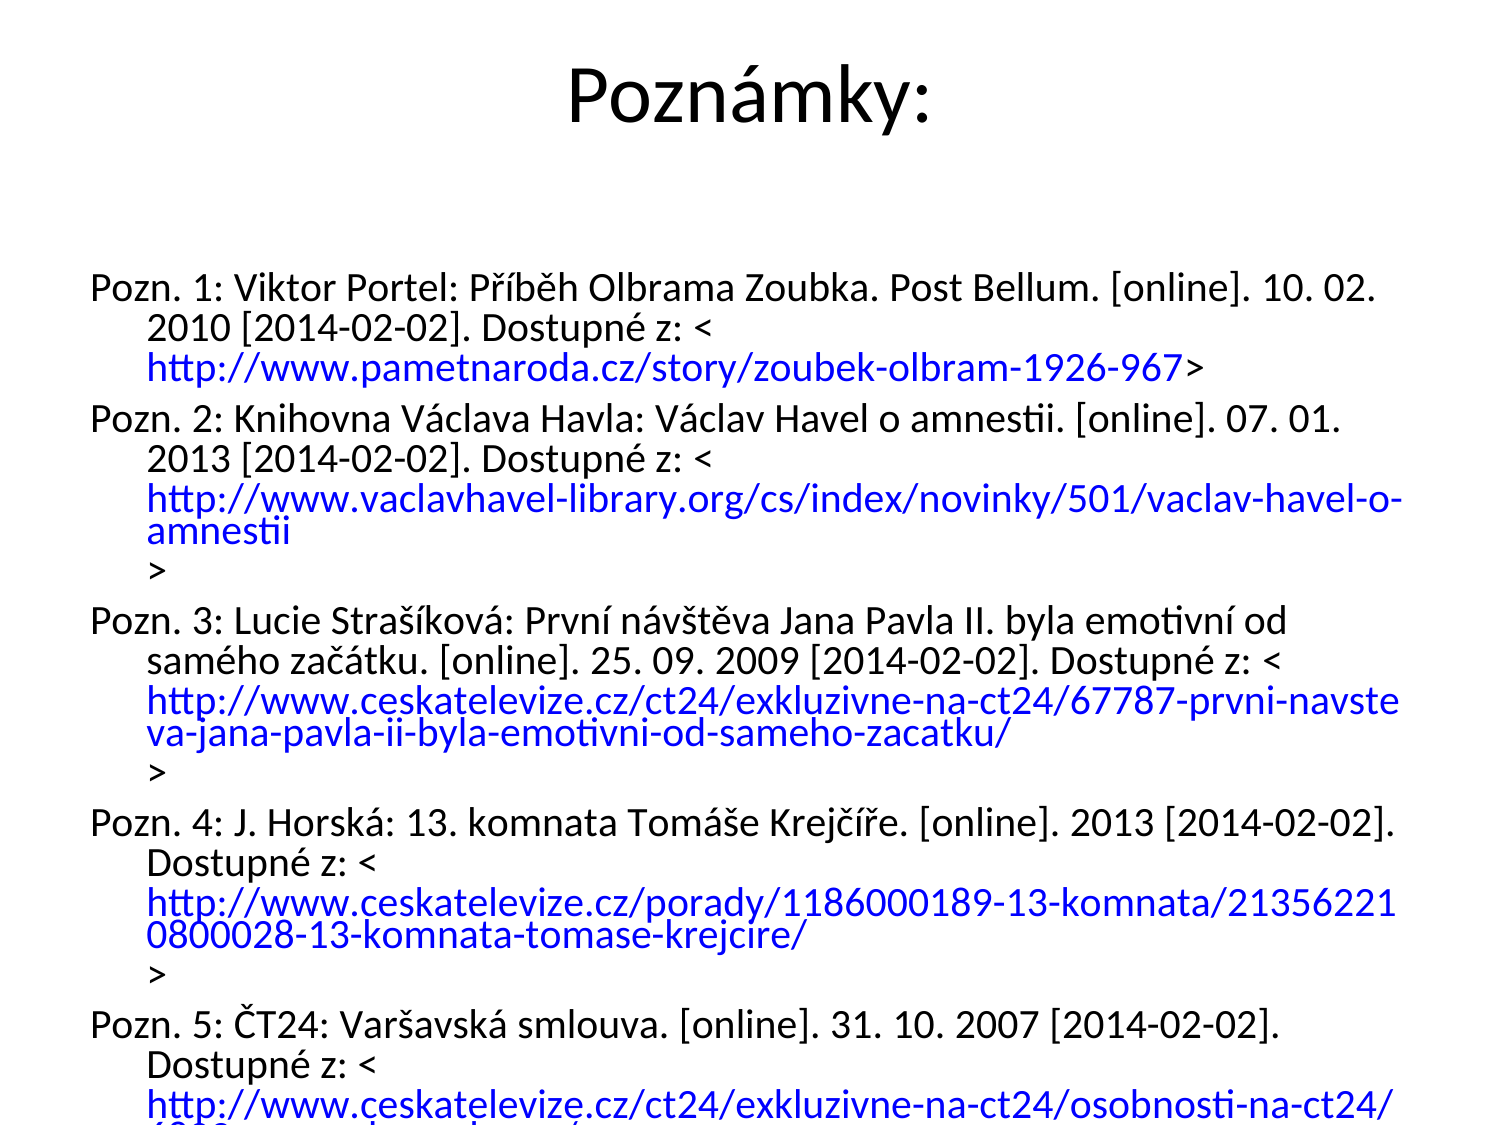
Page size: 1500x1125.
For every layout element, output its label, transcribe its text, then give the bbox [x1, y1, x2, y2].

title Poznámky: [75, 31, 1426, 247]
list Pozn. 1: Viktor Portel: Příběh Olbrama Zoubka. Post Bellum. [online]. 10. 02. 2010 [2014-02-02]. Dostupné z: <http://www.pametnaroda.cz/story/zoubek-olbram-1926-967> Pozn. 2: Knihovna Václava Havla: Václav Havel o amnestii. [online]. 07. 01. 2013 [2014-02-02]. Dostupné z: <http://www.vaclavhavel-library.org/cs/index/novinky/501/vaclav-havel-o-amnestii> Pozn. 3: Lucie Strašíková: První návštěva Jana Pavla II. byla emotivní od samého začátku. [online]. 25. 09. 2009 [2014-02-02]. Dostupné z: <http://www.ceskatelevize.cz/ct24/exkluzivne-na-ct24/67787-prvni-navsteva-jana-pavla-ii-byla-emotivni-od-sameho-zacatku/> Pozn. 4: J. Horská: 13. komnata Tomáše Krejčíře. [online]. 2013 [2014-02-02]. Dostupné z: <http://www.ceskatelevize.cz/porady/1186000189-13-komnata/213562210800028-13-komnata-tomase-krejcire/> Pozn. 5: ČT24: Varšavská smlouva. [online]. 31. 10. 2007 [2014-02-02]. Dostupné z: <http://www.ceskatelevize.cz/ct24/exkluzivne-na-ct24/osobnosti-na-ct24/6823-varsavska-smlouva/> Pozn. 6: Lukáš Landa: Novoroční projevy prezidenta Václava Havla 1990–2003. [online]. 01. 01. 2003 [2014-02-02]. Dostupné z: <http://www.rozhlas.cz/cro6/komentare/_zprava/59669> [75, 262, 1426, 1125]
